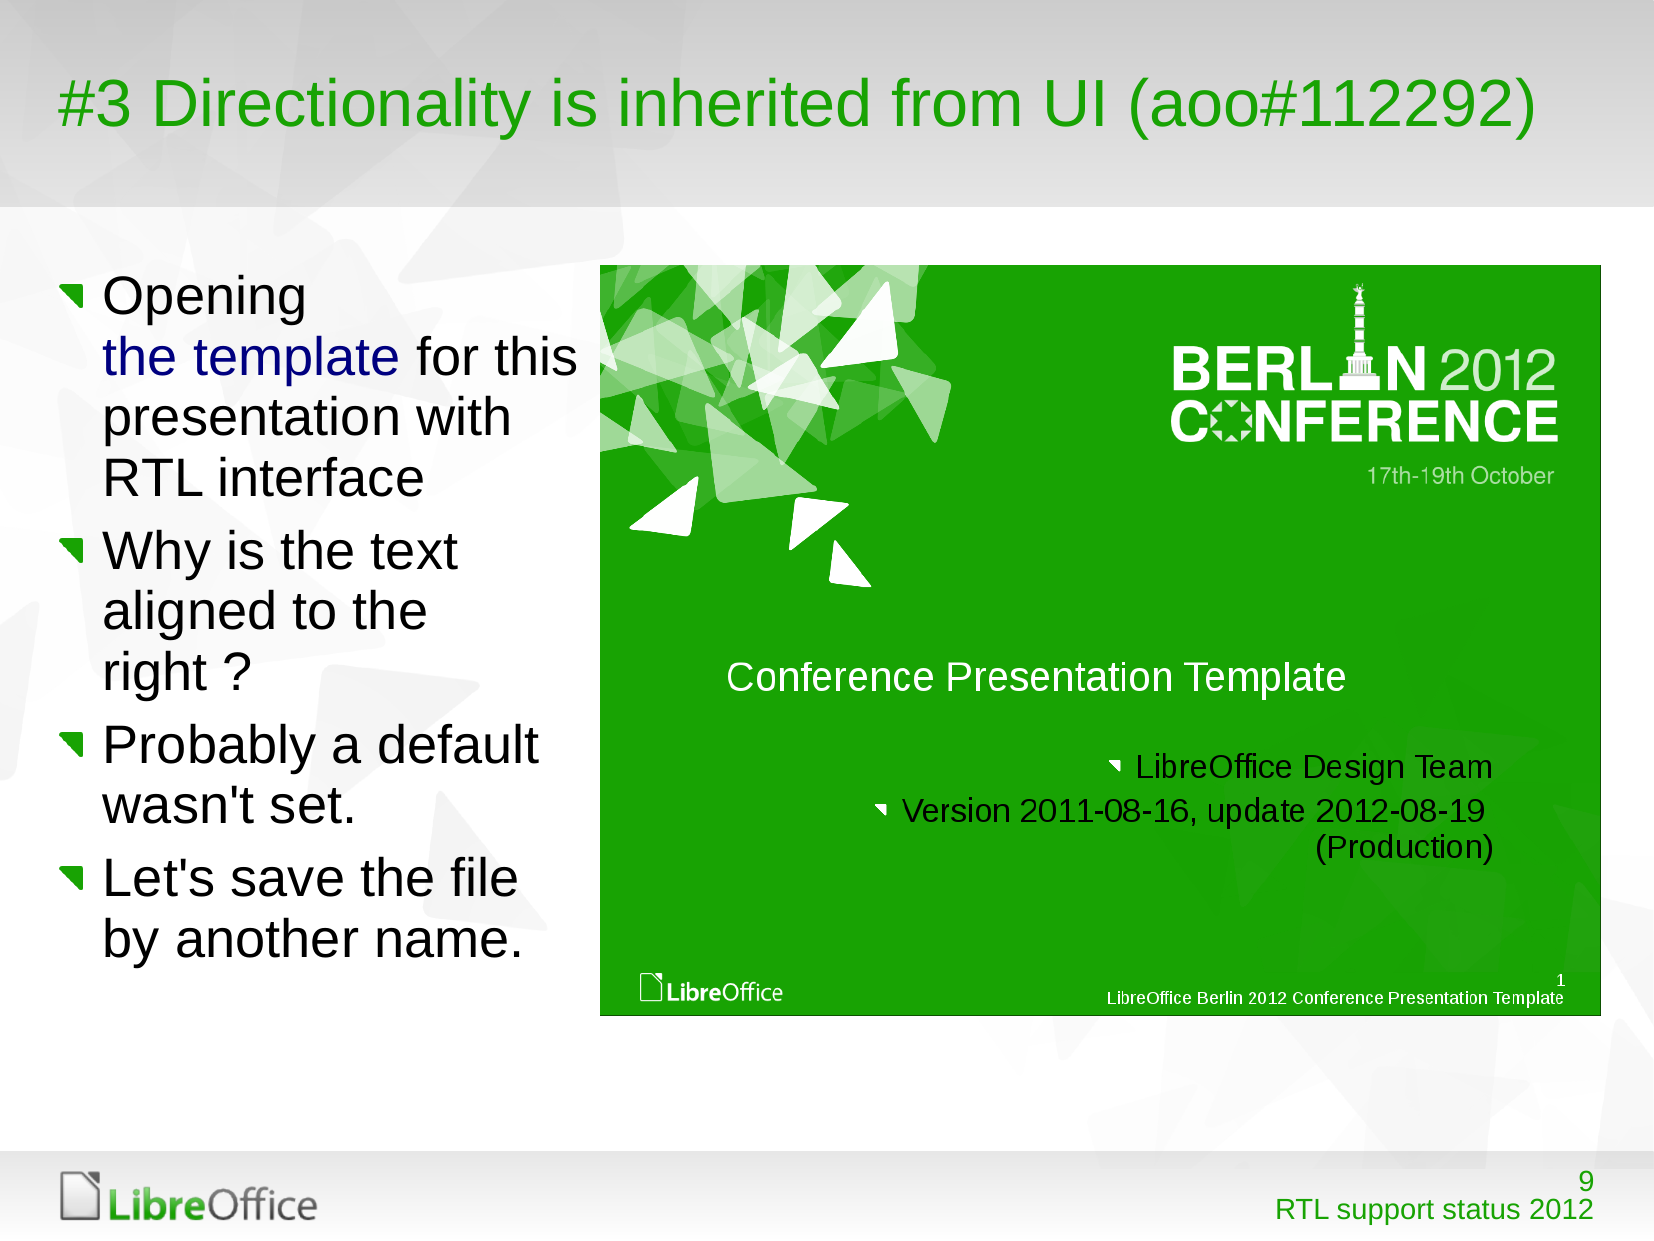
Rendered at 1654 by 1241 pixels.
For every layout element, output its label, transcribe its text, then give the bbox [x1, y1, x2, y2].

title #3 Directionality is inherited from UI (aoo#112292) [59, 29, 1595, 178]
list Opening the template for this presentation with RTL interface Why is the text aligned to the right ? Probably a default wasn't set. Let's save the file by another name. [59, 265, 591, 986]
picture [0, 0, 1654, 1169]
picture [41, 1152, 337, 1240]
